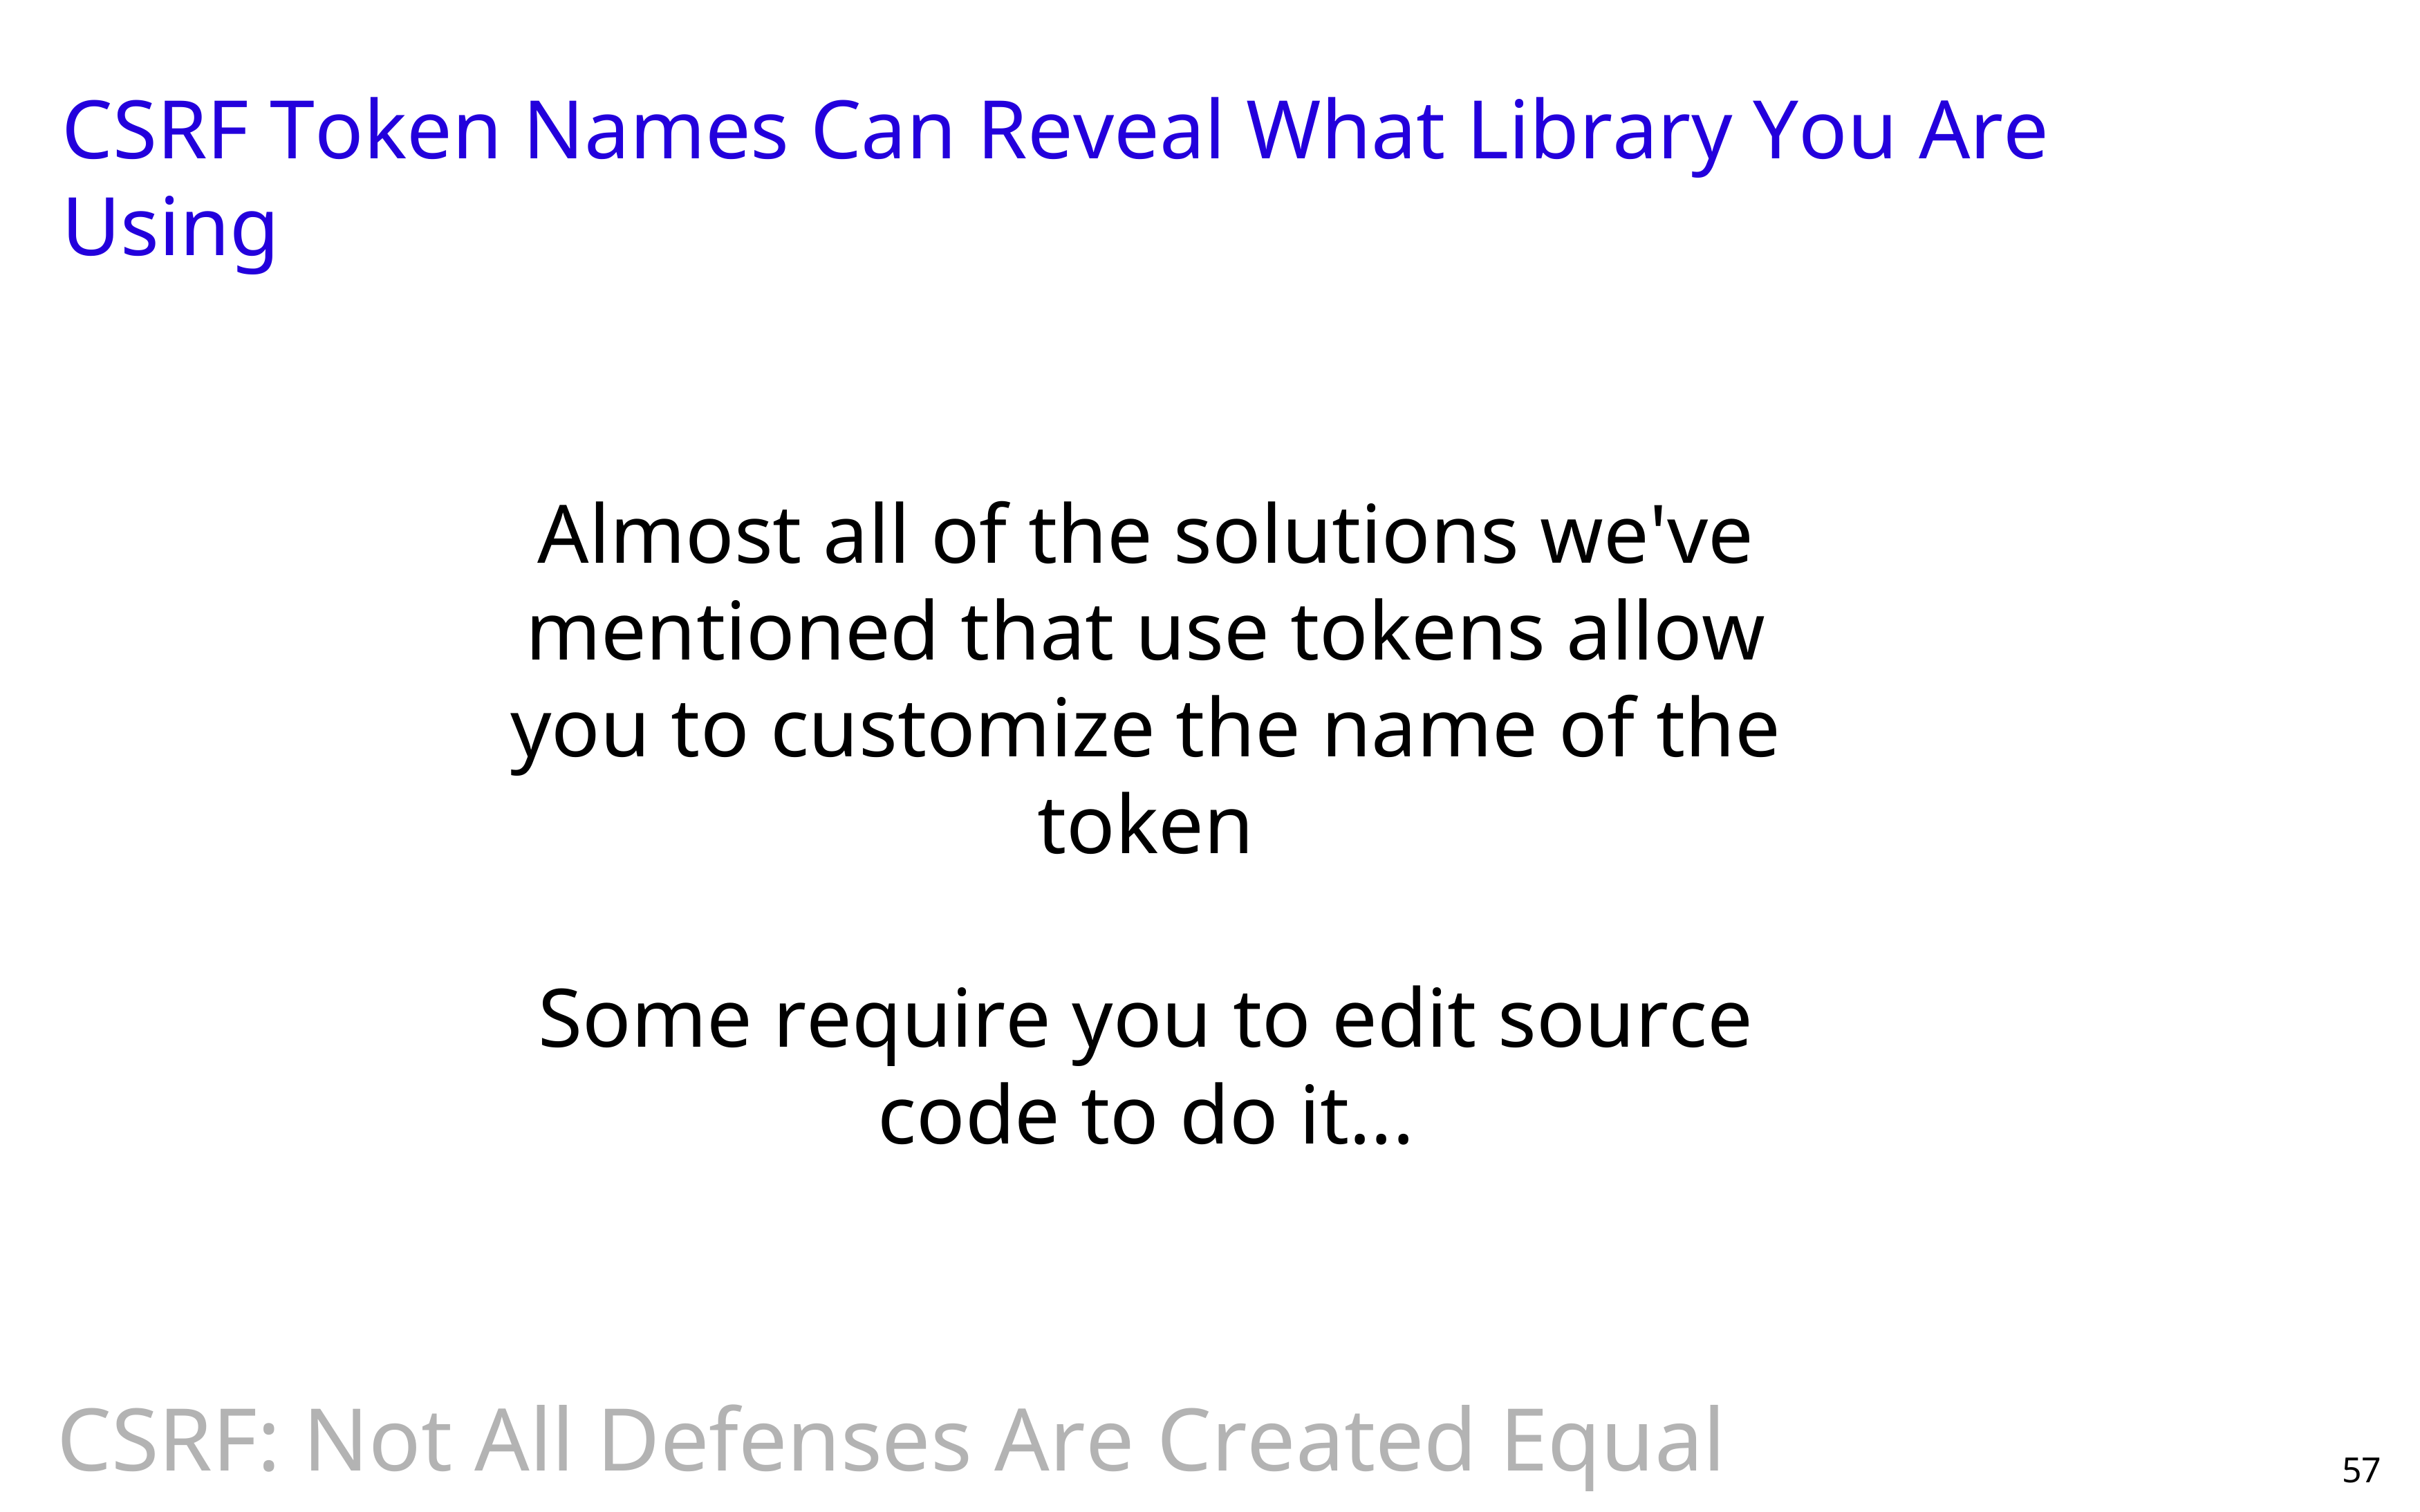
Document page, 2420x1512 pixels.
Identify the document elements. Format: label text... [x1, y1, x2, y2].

text_box <number> [2334, 1443, 2390, 1497]
text_box CSRF Token Names Can Reveal What Library You Are Using [52, 73, 2293, 180]
text_box Almost all of the solutions we've mentioned that use tokens allow you to customize the name of the token Some require you to edit source code to do it... [456, 477, 1836, 1069]
